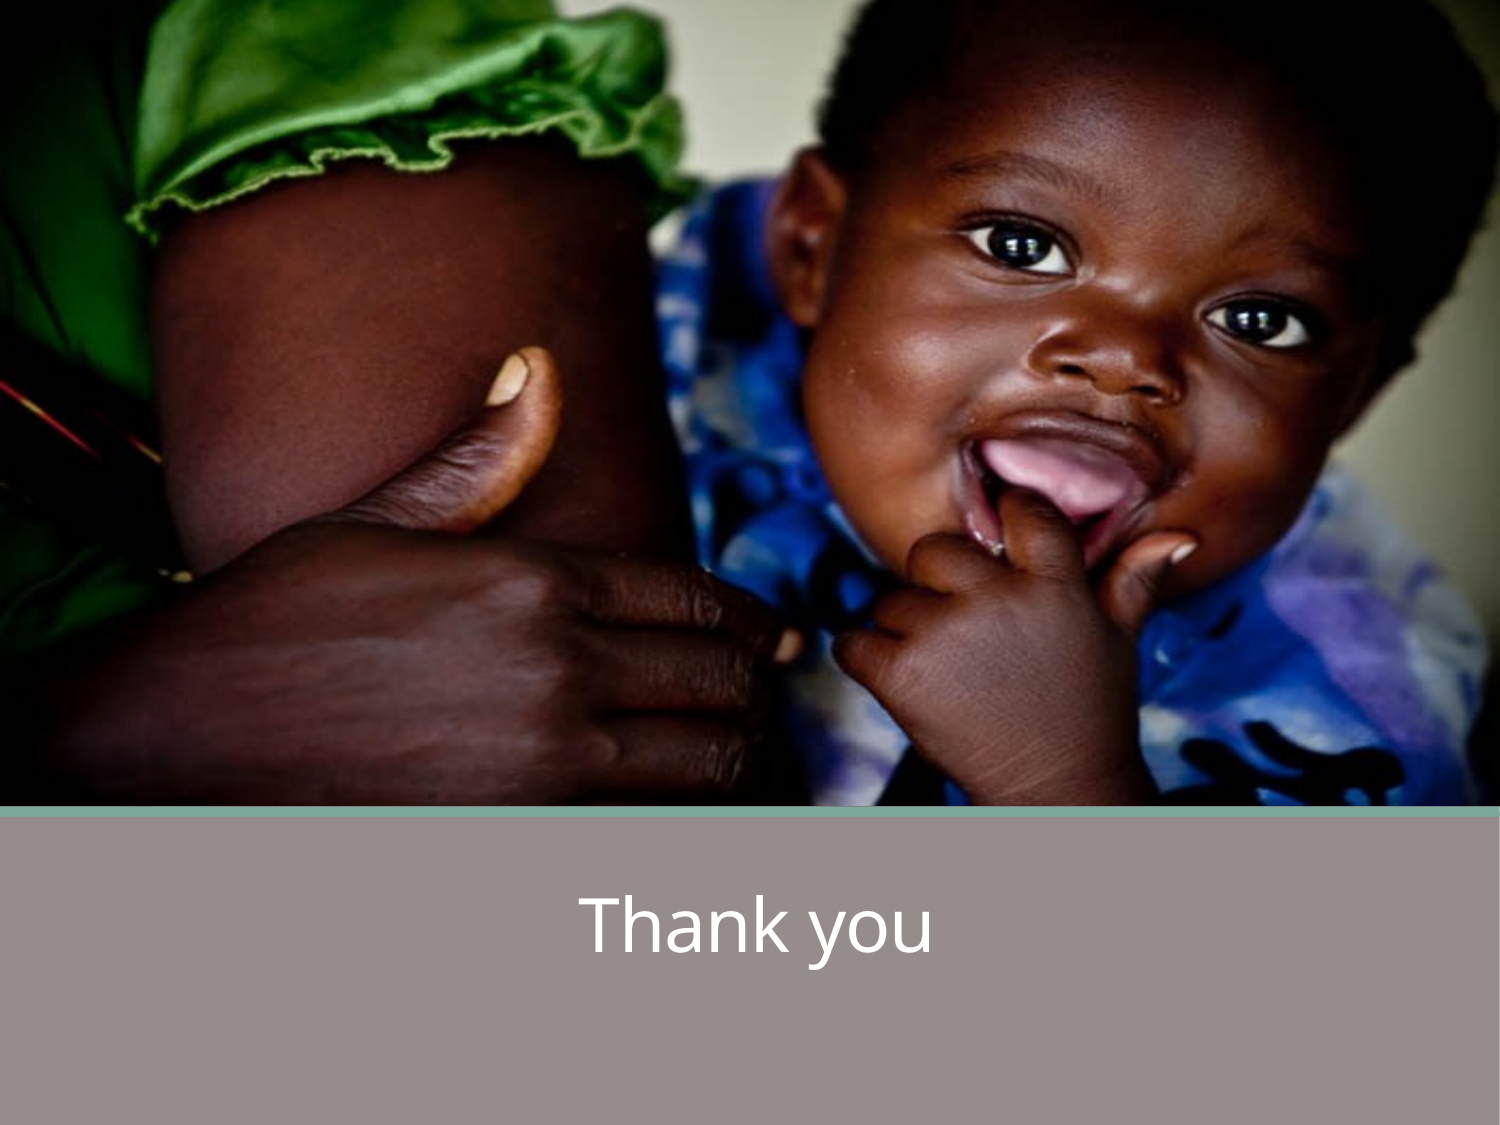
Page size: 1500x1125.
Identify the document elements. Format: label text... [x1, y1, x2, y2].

title Thank you [135, 832, 1380, 968]
picture [0, 0, 1500, 807]
